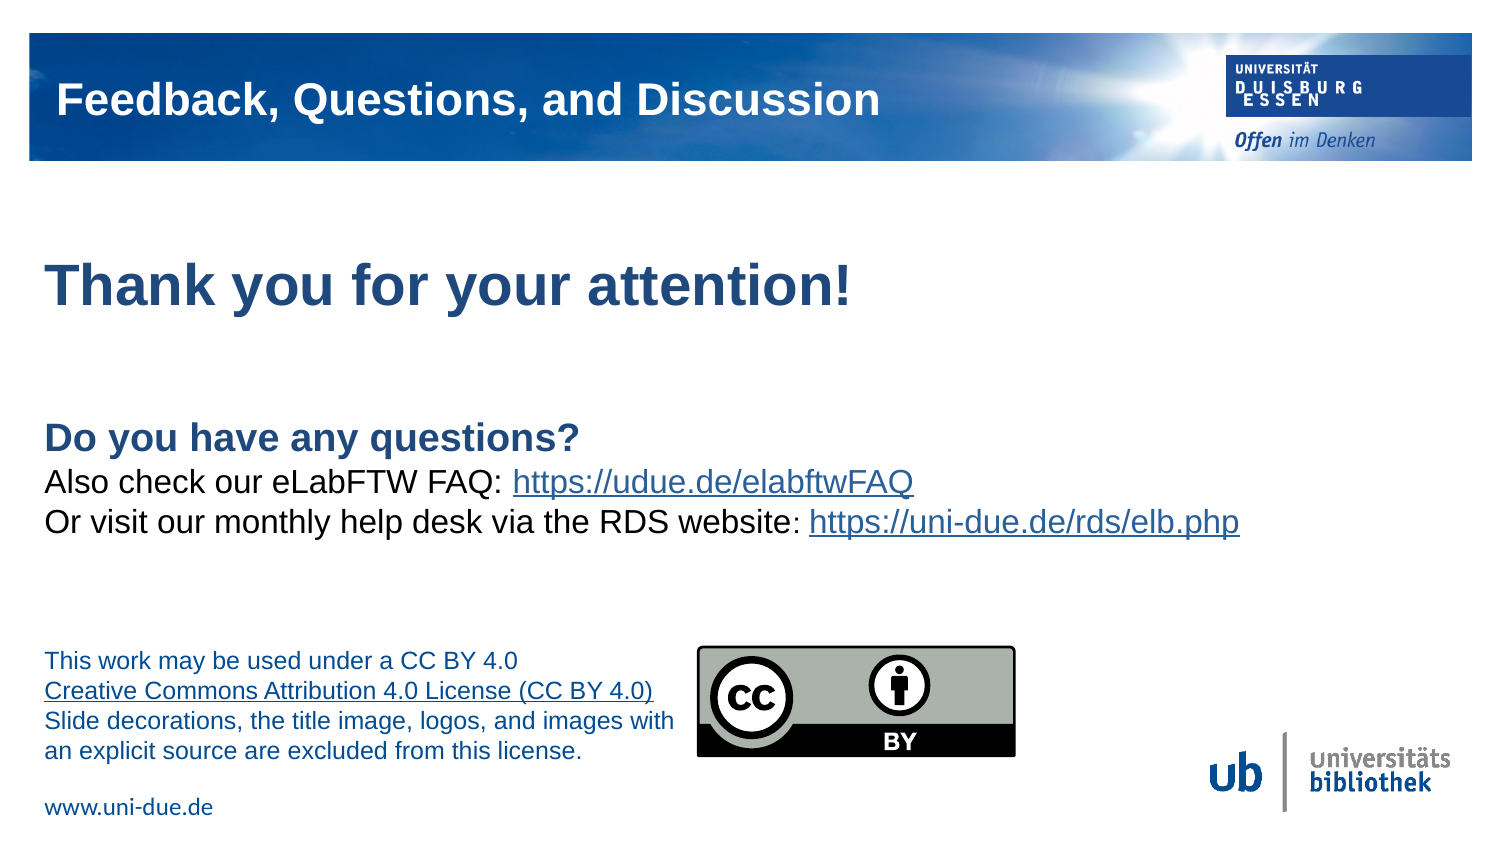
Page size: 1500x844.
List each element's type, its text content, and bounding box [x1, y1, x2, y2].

text_box www.uni-due.de [29, 782, 263, 843]
text_box Thank you for your attention! Do you have any questions? Also check our eLabFTW FAQ: https://udue.de/elabftwFAQ Or visit our monthly help desk via the RDS website: https://uni-due.de/rds/elb.php This work may be used under a CC BY 4.0 Creative Commons Attribution 4.0 License (CC BY 4.0) Slide decorations, the title image, logos, and images with an explicit source are excluded from this license. [29, 177, 1276, 758]
text_box Feedback, Questions, and Discussion [26, 43, 1161, 150]
picture [696, 645, 1016, 758]
picture [1210, 732, 1450, 812]
picture [29, 33, 1471, 161]
